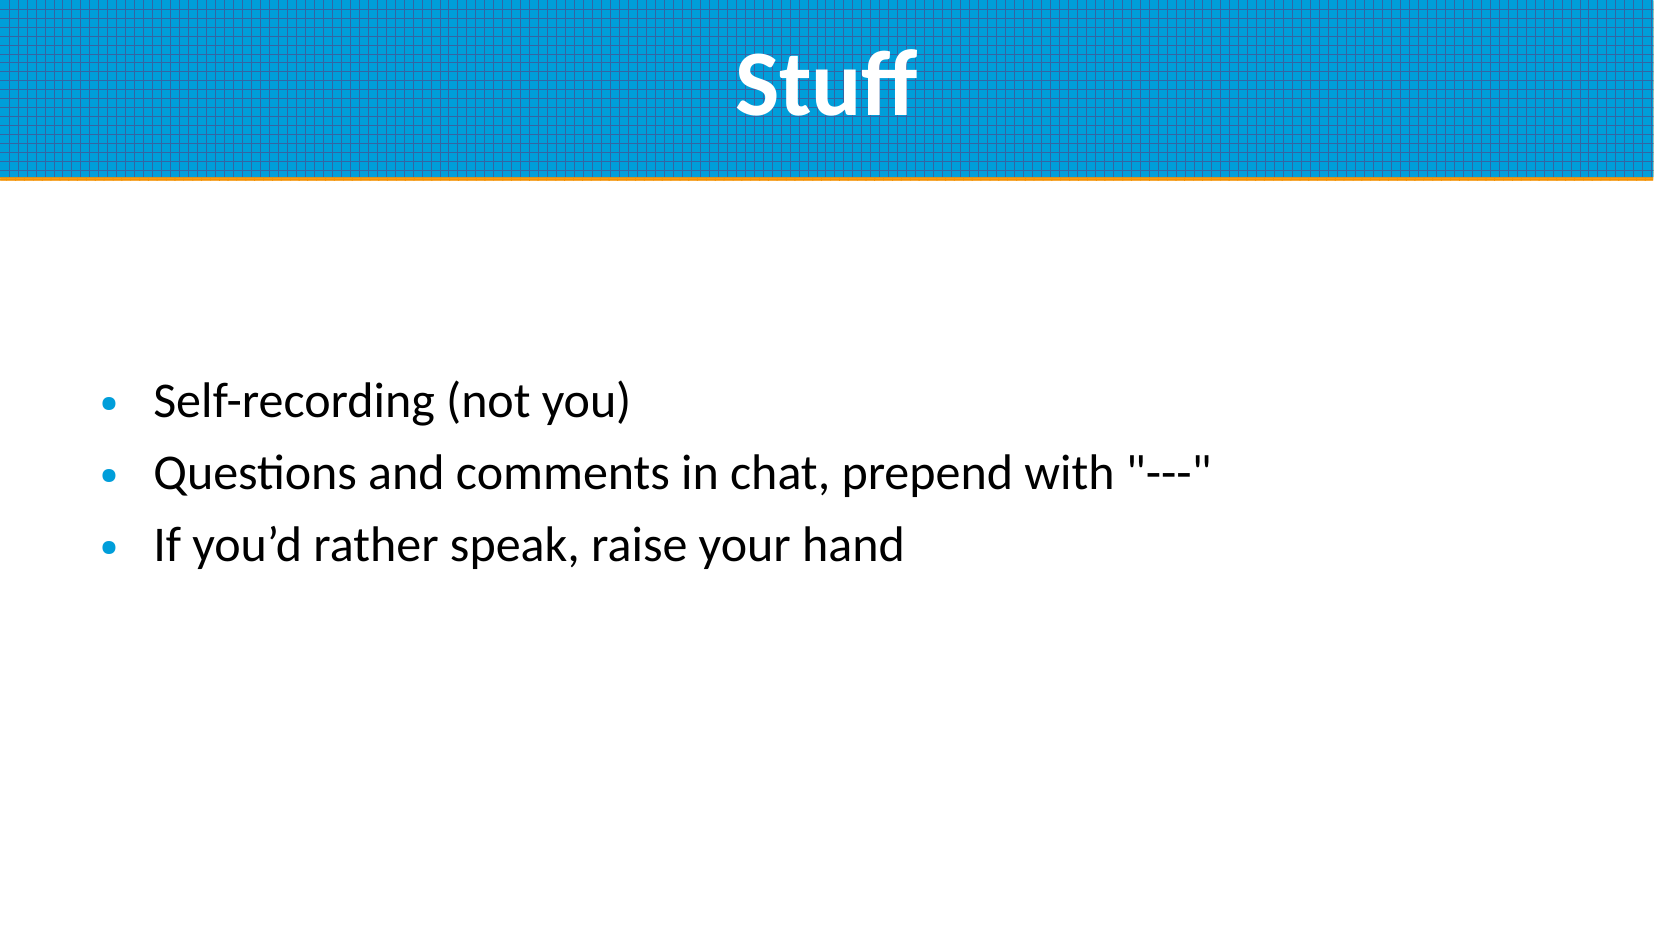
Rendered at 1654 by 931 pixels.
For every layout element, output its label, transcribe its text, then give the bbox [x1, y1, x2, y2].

list Self-recording (not you) Questions and comments in chat, prepend with "---" If you’d rather speak, raise your hand [82, 236, 1563, 811]
title Stuff [82, 14, 1571, 171]
